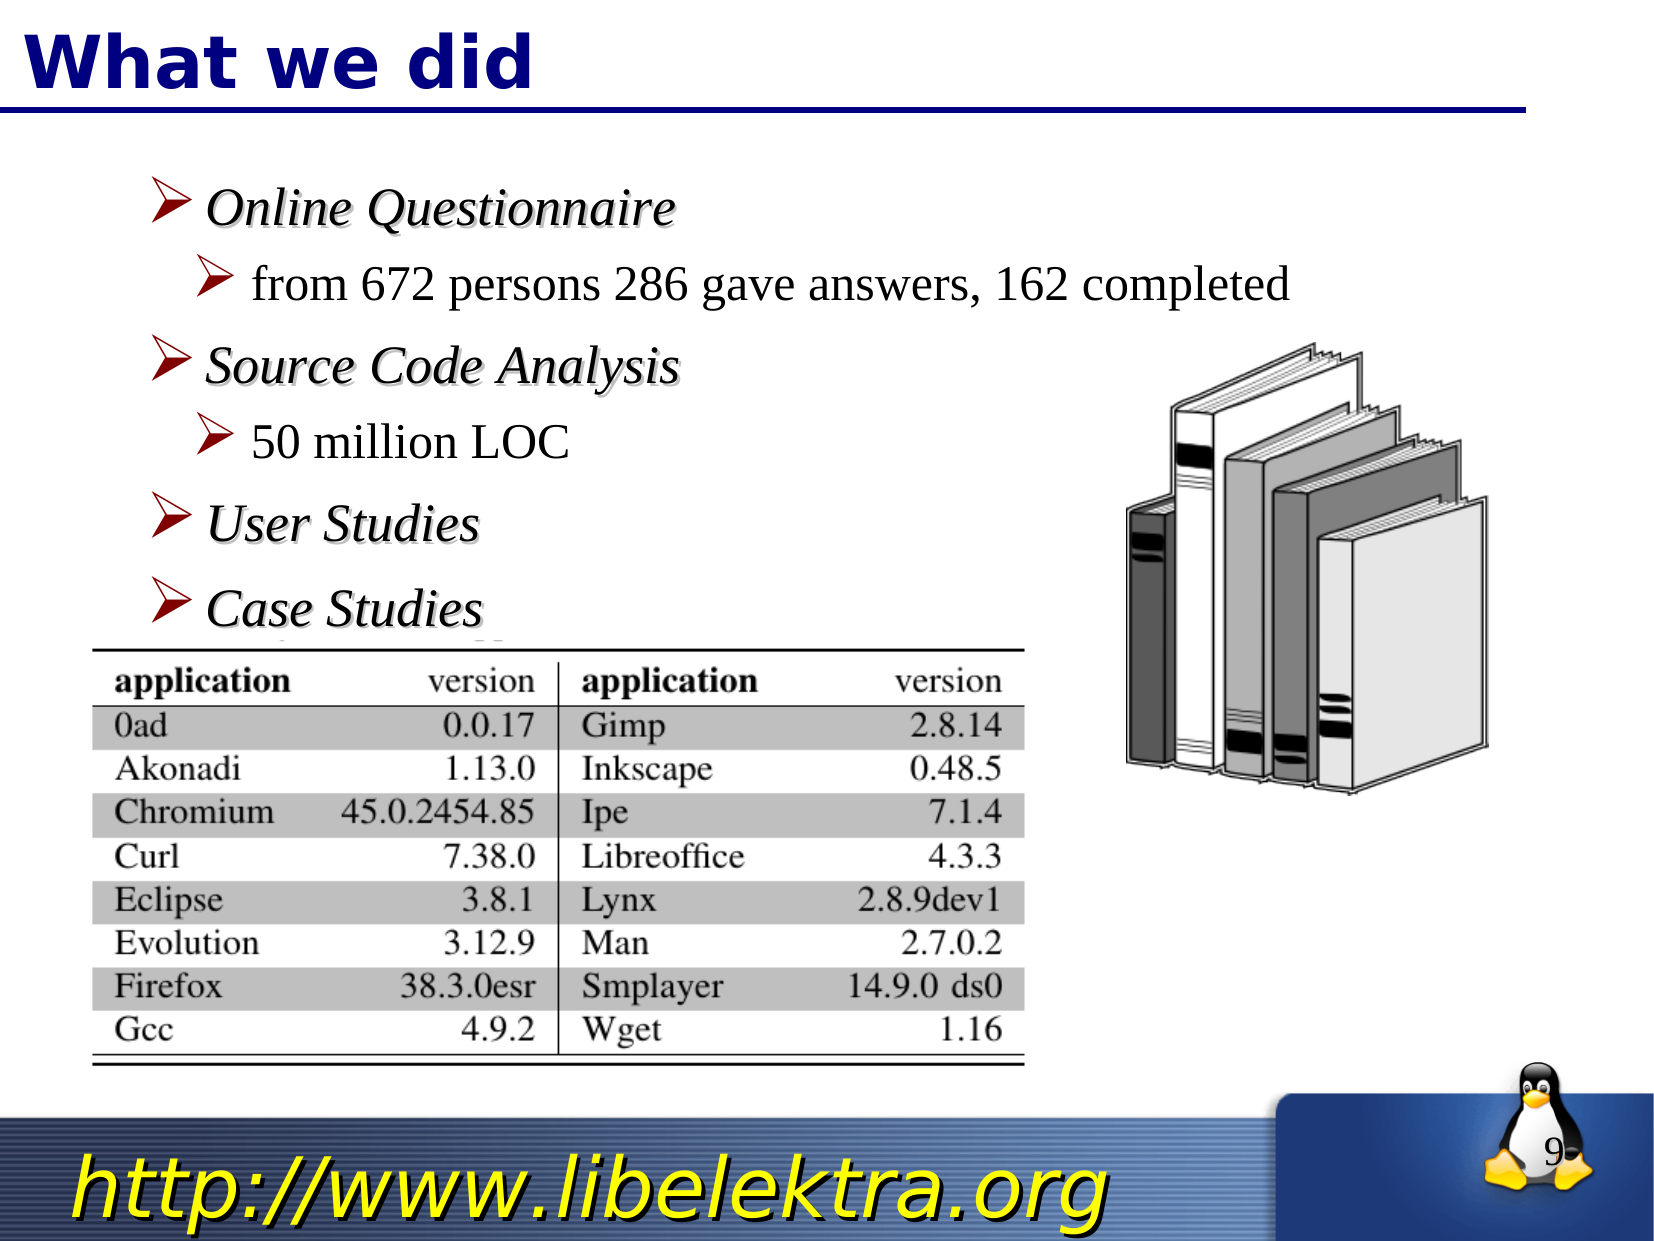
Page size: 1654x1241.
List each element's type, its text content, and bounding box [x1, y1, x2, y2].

picture [0, 640, 1654, 1241]
picture [1126, 342, 1489, 796]
text_box <Foliennummer> [1272, 1122, 1566, 1178]
text_box What we did [22, 14, 1611, 111]
list Online Questionnaire from 672 persons 286 gave answers, 162 completed Source Code Analysis 50 million LOC User Studies Case Studies [131, 166, 1447, 1039]
